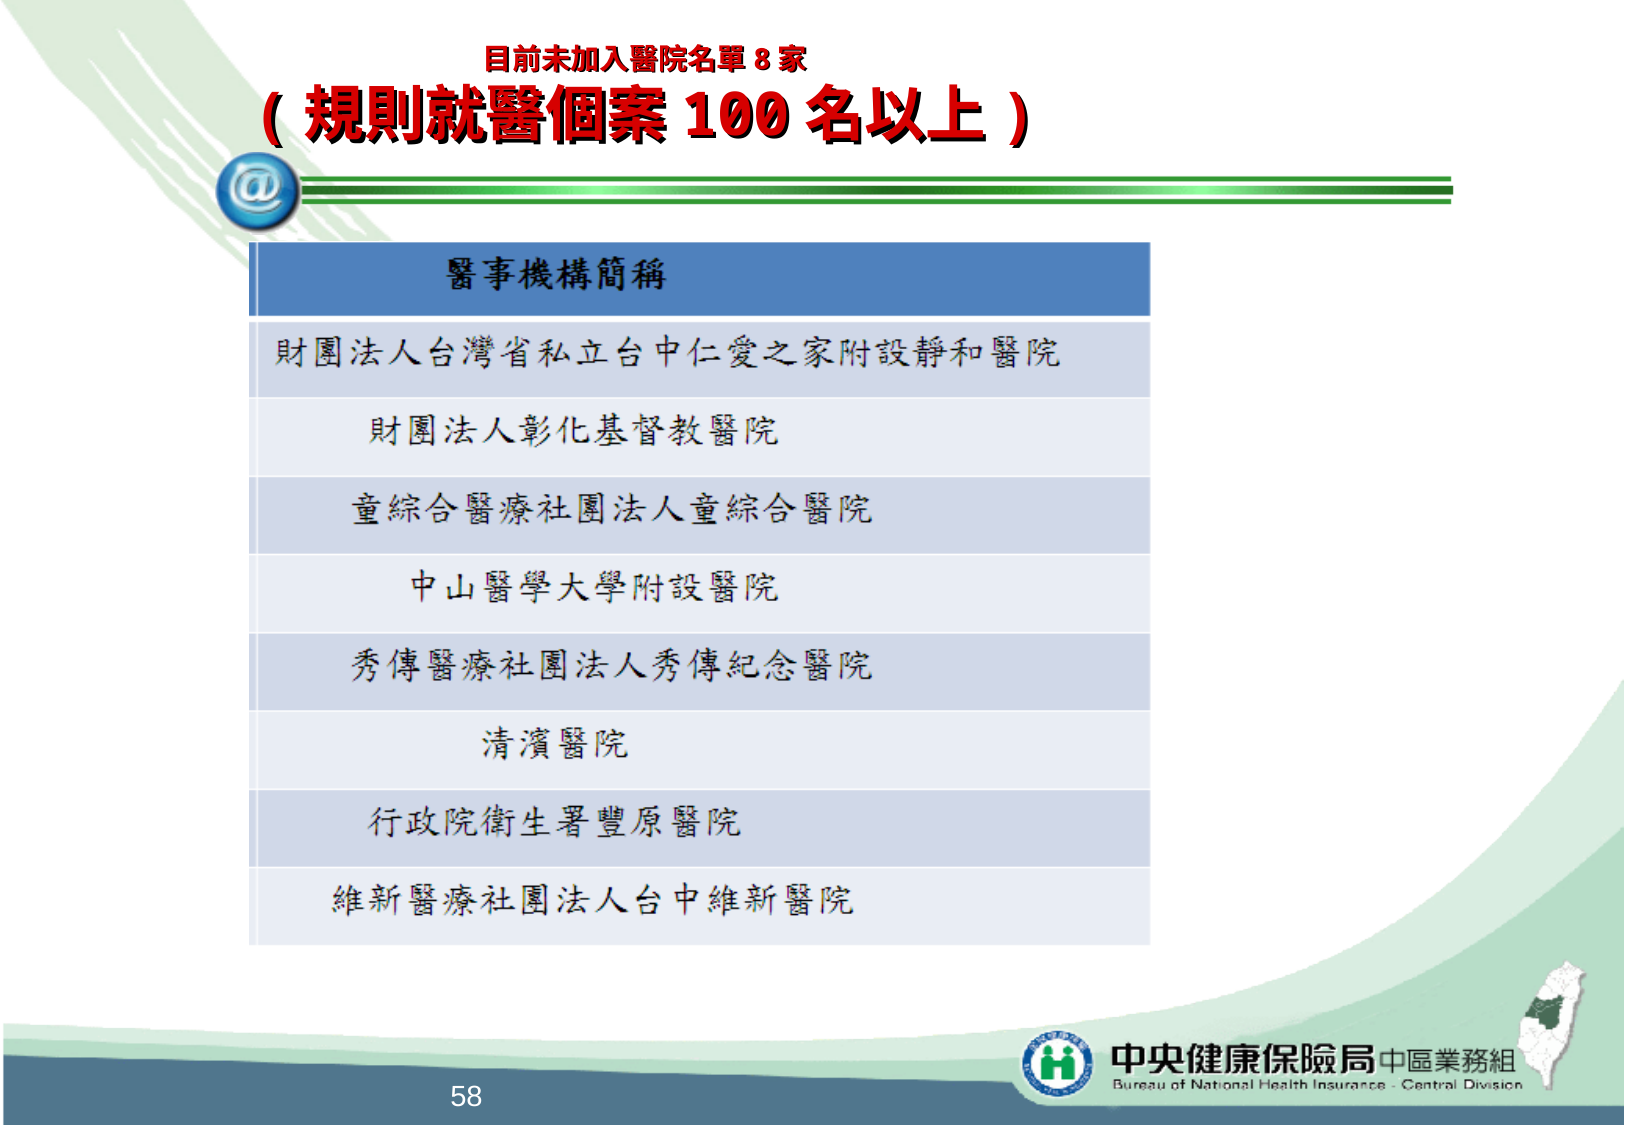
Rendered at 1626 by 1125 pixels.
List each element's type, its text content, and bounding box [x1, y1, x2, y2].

text_box [435, 1065, 815, 1125]
picture [249, 241, 1157, 950]
title 目前未加入醫院名單8家 (規則就醫個案100名以上) [0, 0, 1345, 188]
